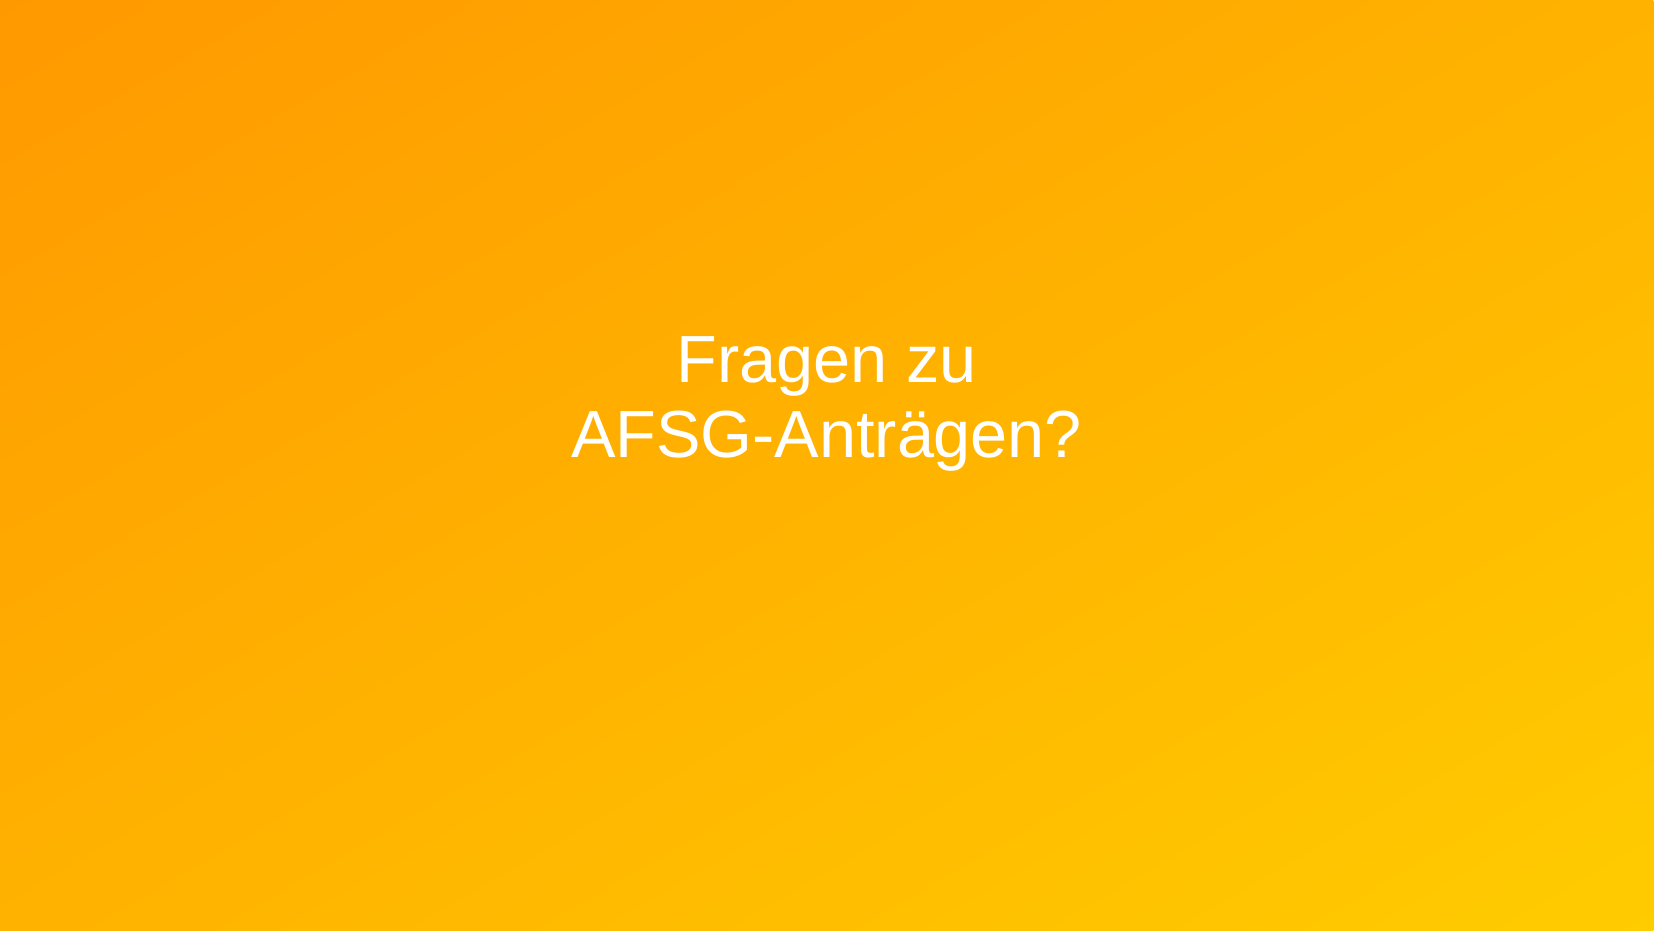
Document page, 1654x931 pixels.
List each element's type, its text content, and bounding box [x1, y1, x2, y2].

subtitle Fragen zu AFSG-Anträgen? [82, 37, 1571, 757]
